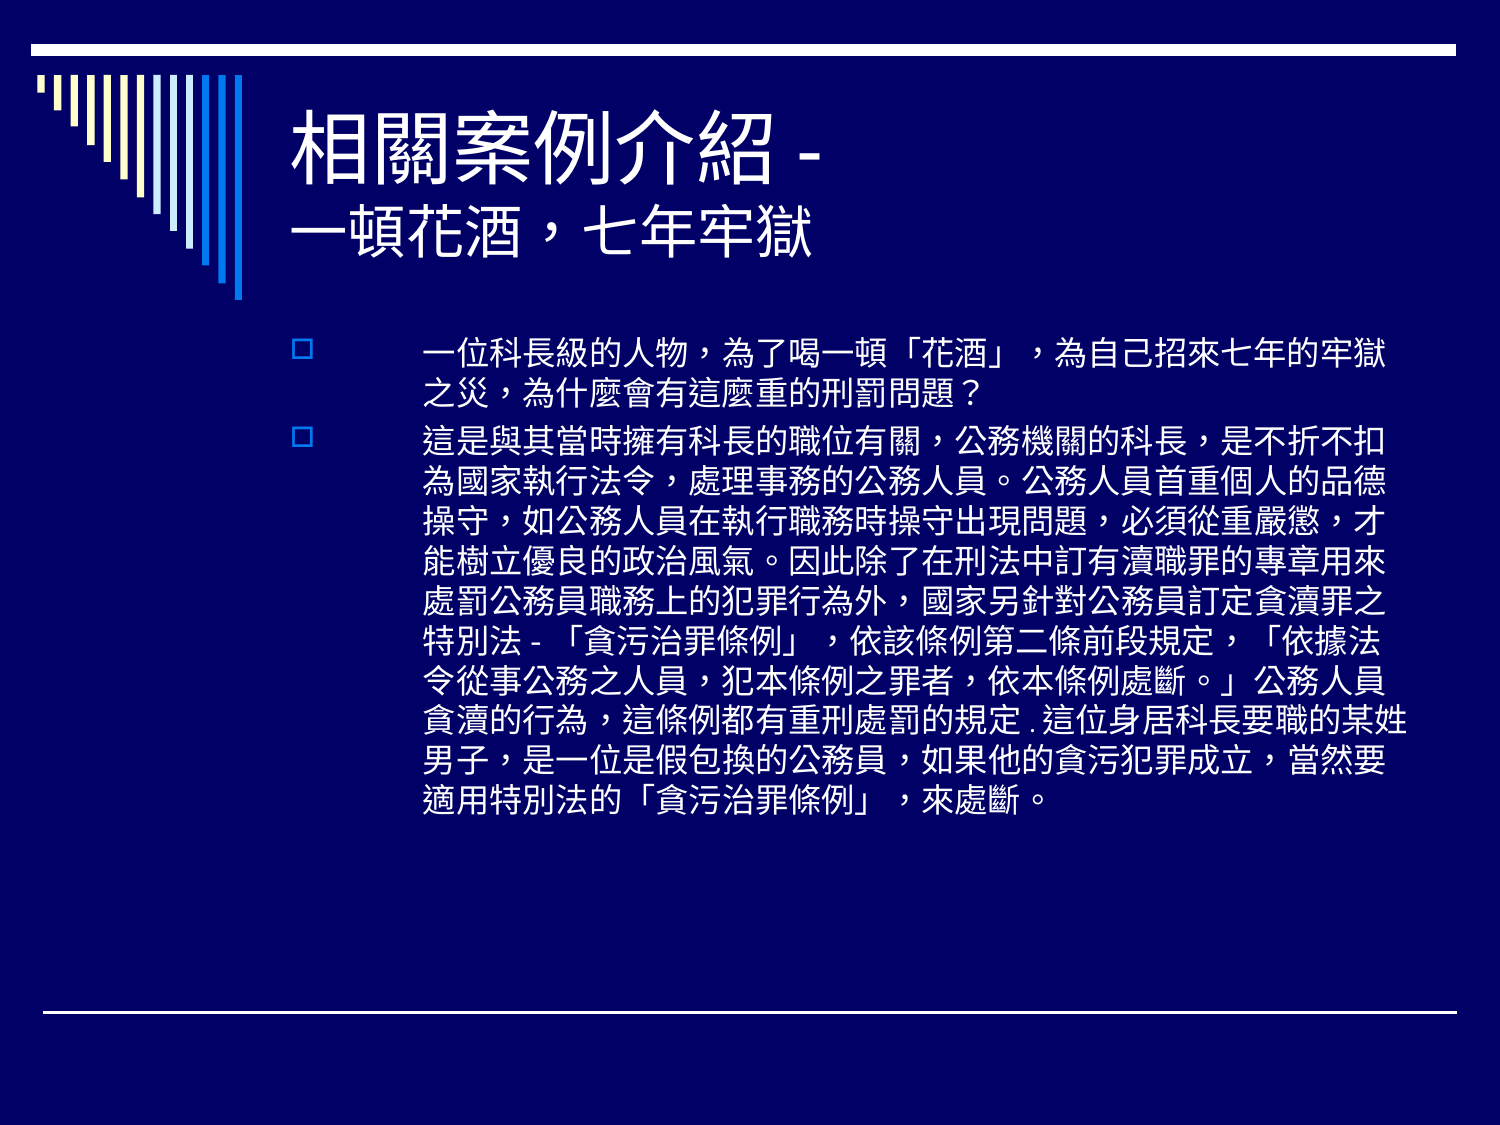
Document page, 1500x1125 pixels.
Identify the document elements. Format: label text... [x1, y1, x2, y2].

title 相關案例介紹- 一頓花酒，七年牢獄 [274, 75, 1425, 288]
list 一位科長級的人物，為了喝一頓「花酒」，為自己招來七年的牢獄之災，為什麼會有這麼重的刑罰問題？ 這是與其當時擁有科長的職位有關，公務機關的科長，是不折不扣為國家執行法令，處理事務的公務人員。公務人員首重個人的品德操守，如公務人員在執行職務時操守出現問題，必須從重嚴懲，才能樹立優良的政治風氣。因此除了在刑法中訂有瀆職罪的專章用來處罰公務員職務上的犯罪行為外，國家另針對公務員訂定貪瀆罪之特別法-「貪污治罪條例」，依該條例第二條前段規定，「依據法令從事公務之人員，犯本條例之罪者，依本條例處斷。」公務人員貪瀆的行為，這條例都有重刑處罰的規定.這位身居科長要職的某姓男子，是一位是假包換的公務員，如果他的貪污犯罪成立，當然要適用特別法的「貪污治罪條例」，來處斷。 [274, 324, 1425, 1000]
